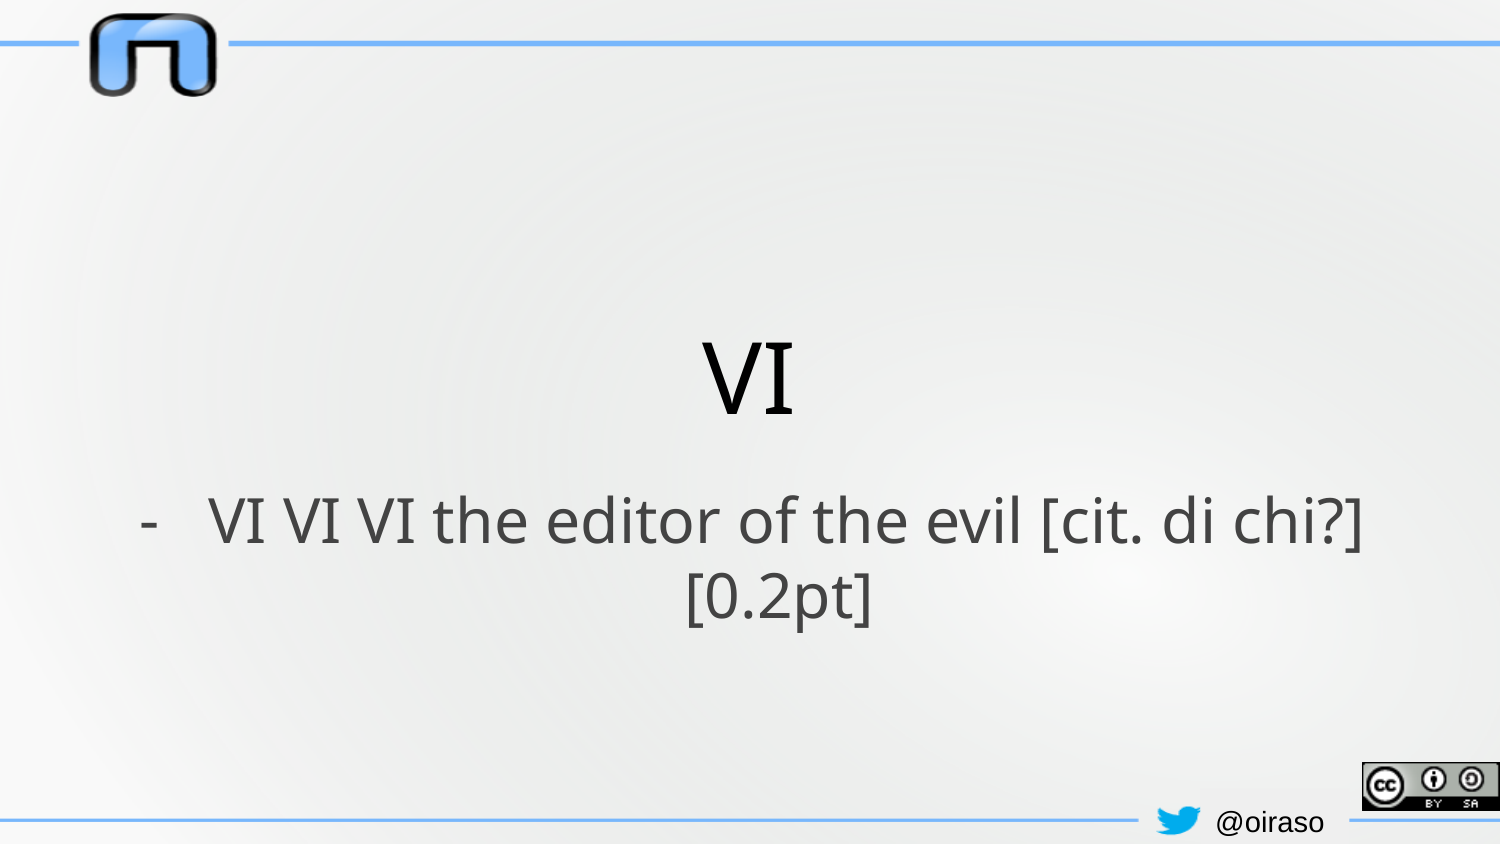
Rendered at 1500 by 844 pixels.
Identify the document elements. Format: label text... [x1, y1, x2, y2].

picture [0, 0, 1500, 844]
subtitle VI VI VI the editor of the evil [cit. di chi?] [0.2pt] [112, 465, 1388, 595]
text_box @oirasor [1200, 788, 1350, 844]
title VI [112, 259, 1388, 450]
